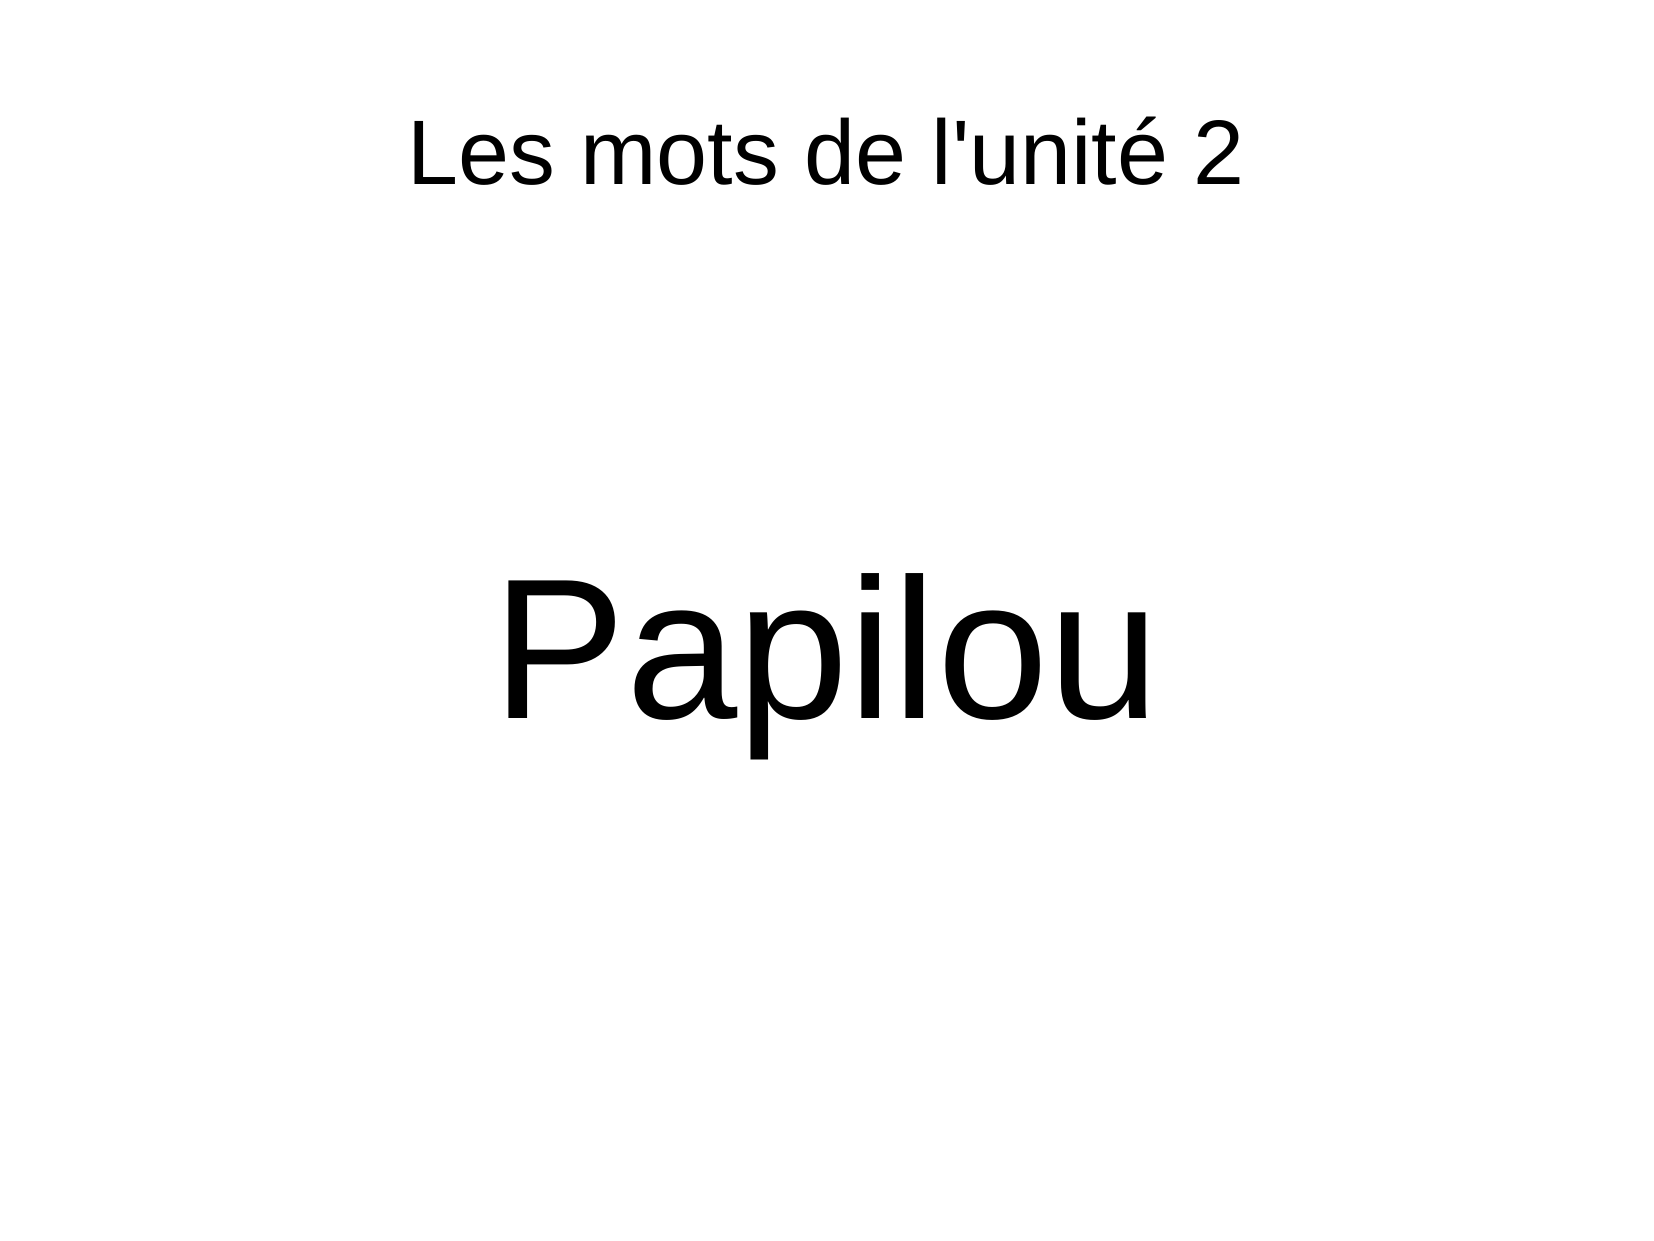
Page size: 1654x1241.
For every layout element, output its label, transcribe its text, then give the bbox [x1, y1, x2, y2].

subtitle Papilou [82, 290, 1571, 1010]
title Les mots de l'unité 2 [82, 49, 1571, 257]
